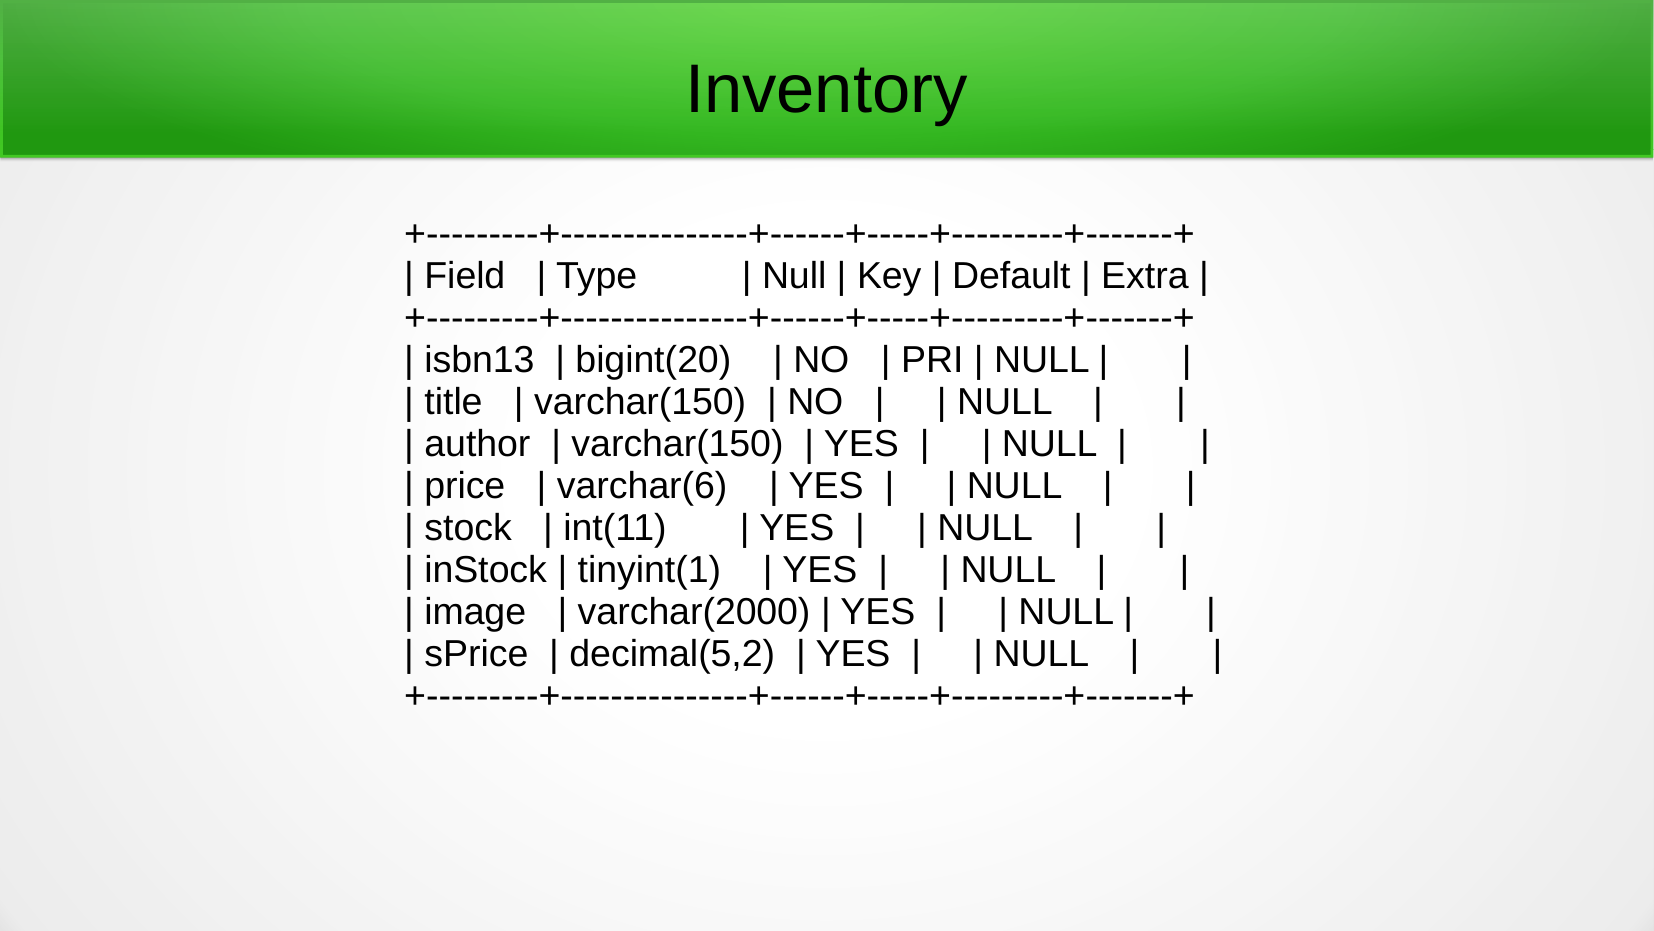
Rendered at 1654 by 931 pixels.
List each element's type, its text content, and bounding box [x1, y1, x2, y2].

title Inventory [82, 35, 1571, 142]
text_box +---------+---------------+------+-----+---------+-------+ | Field | Type | Null | Key | Default | Extra | +---------+---------------+------+-----+---------+-------+ | isbn13 | bigint(20) | NO | PRI | NULL | | | title | varchar(150) | NO | | NULL | | | author | varchar(150) | YES | | NULL | | | price | varchar(6) | YES | | NULL | | | stock | int(11) | YES | | NULL | | | inStock | tinyint(1) | YES | | NULL | | | image | varchar(2000) | YES | | NULL | | | sPrice | decimal(5,2) | YES | | NULL | | +---------+---------------+------+-----+---------+-------+ [389, 205, 1288, 725]
